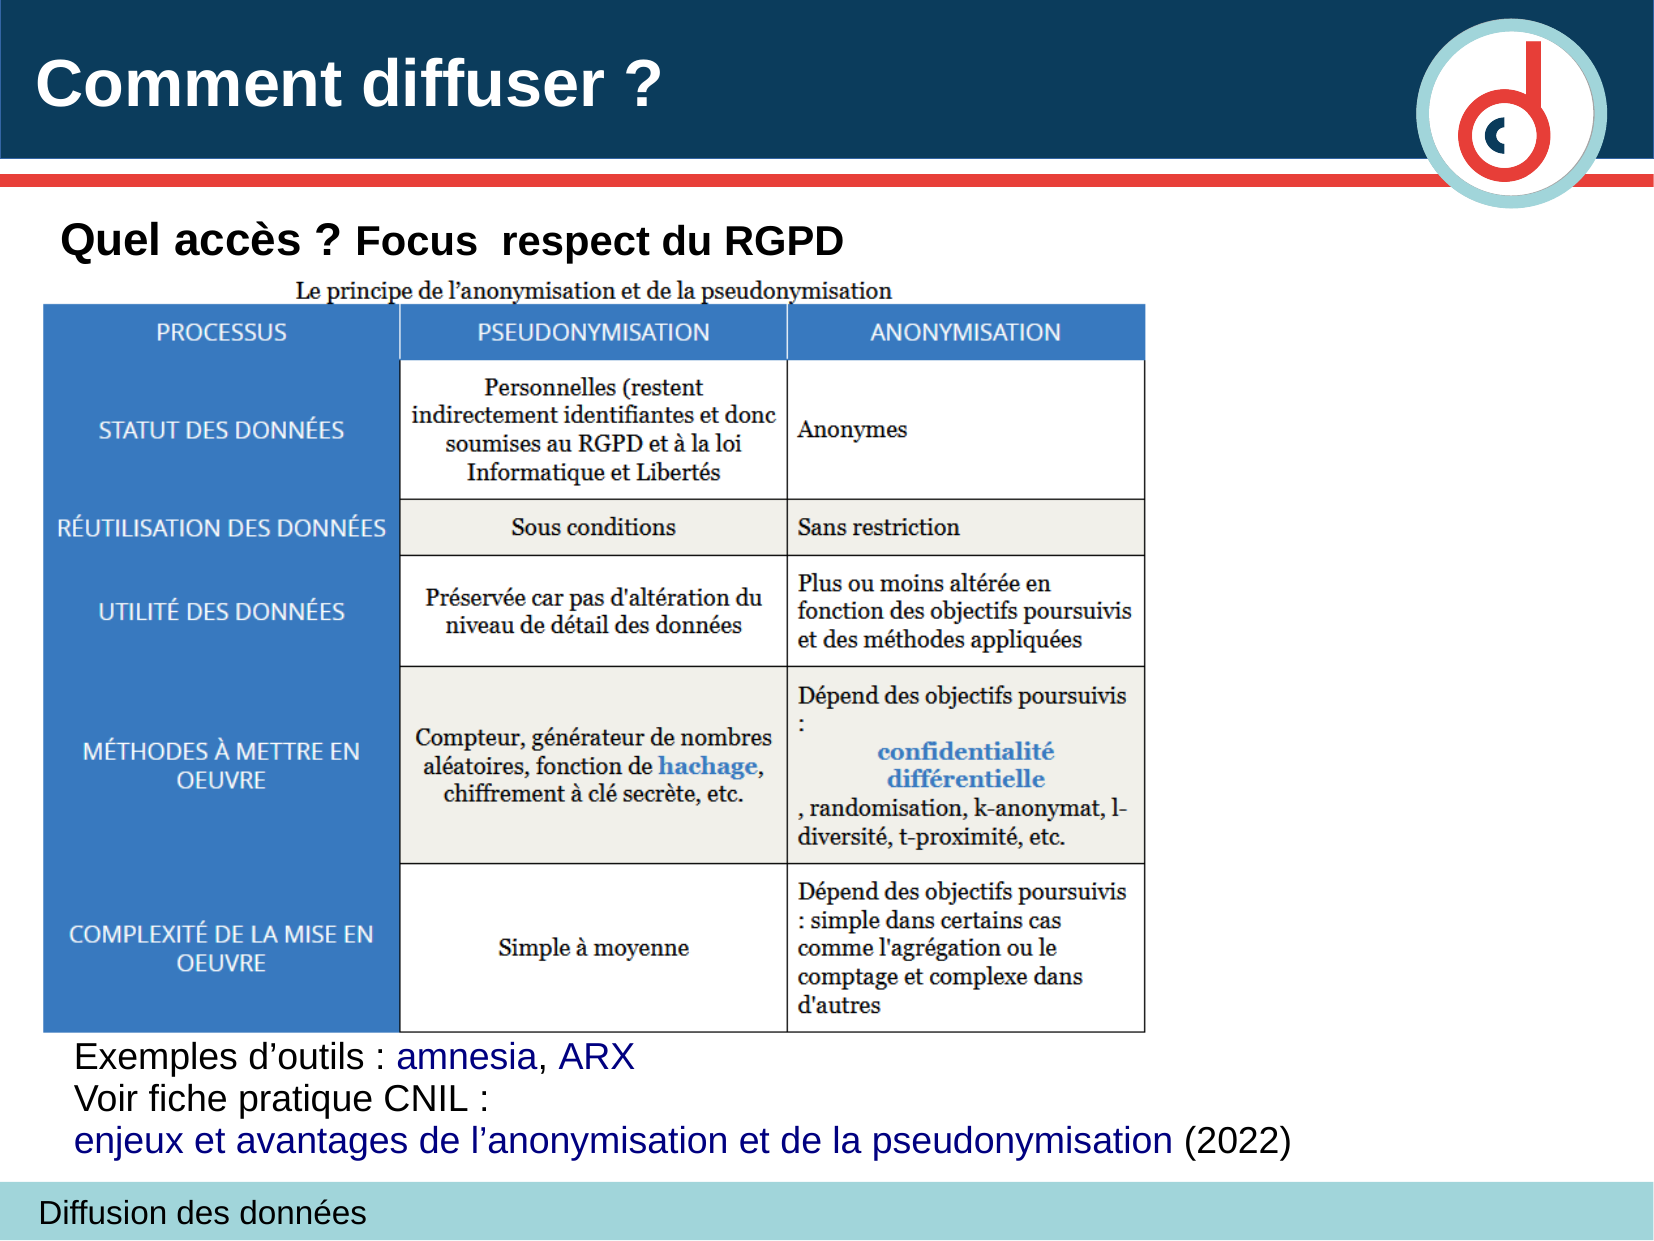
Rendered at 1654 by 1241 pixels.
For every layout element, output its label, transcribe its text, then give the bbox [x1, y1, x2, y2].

text_box Quel accès ? Focus respect du RGPD [45, 206, 1611, 384]
title Comment diffuser ? [35, 11, 1430, 159]
text_box Diffusion des données [23, 1187, 621, 1241]
picture [29, 265, 1152, 1042]
text_box Exemples d’outils : amnesia, ARX Voir fiche pratique CNIL : enjeux et avantages de l’anonymisation et de la pseudonymisation (2022) [59, 1027, 1595, 1211]
